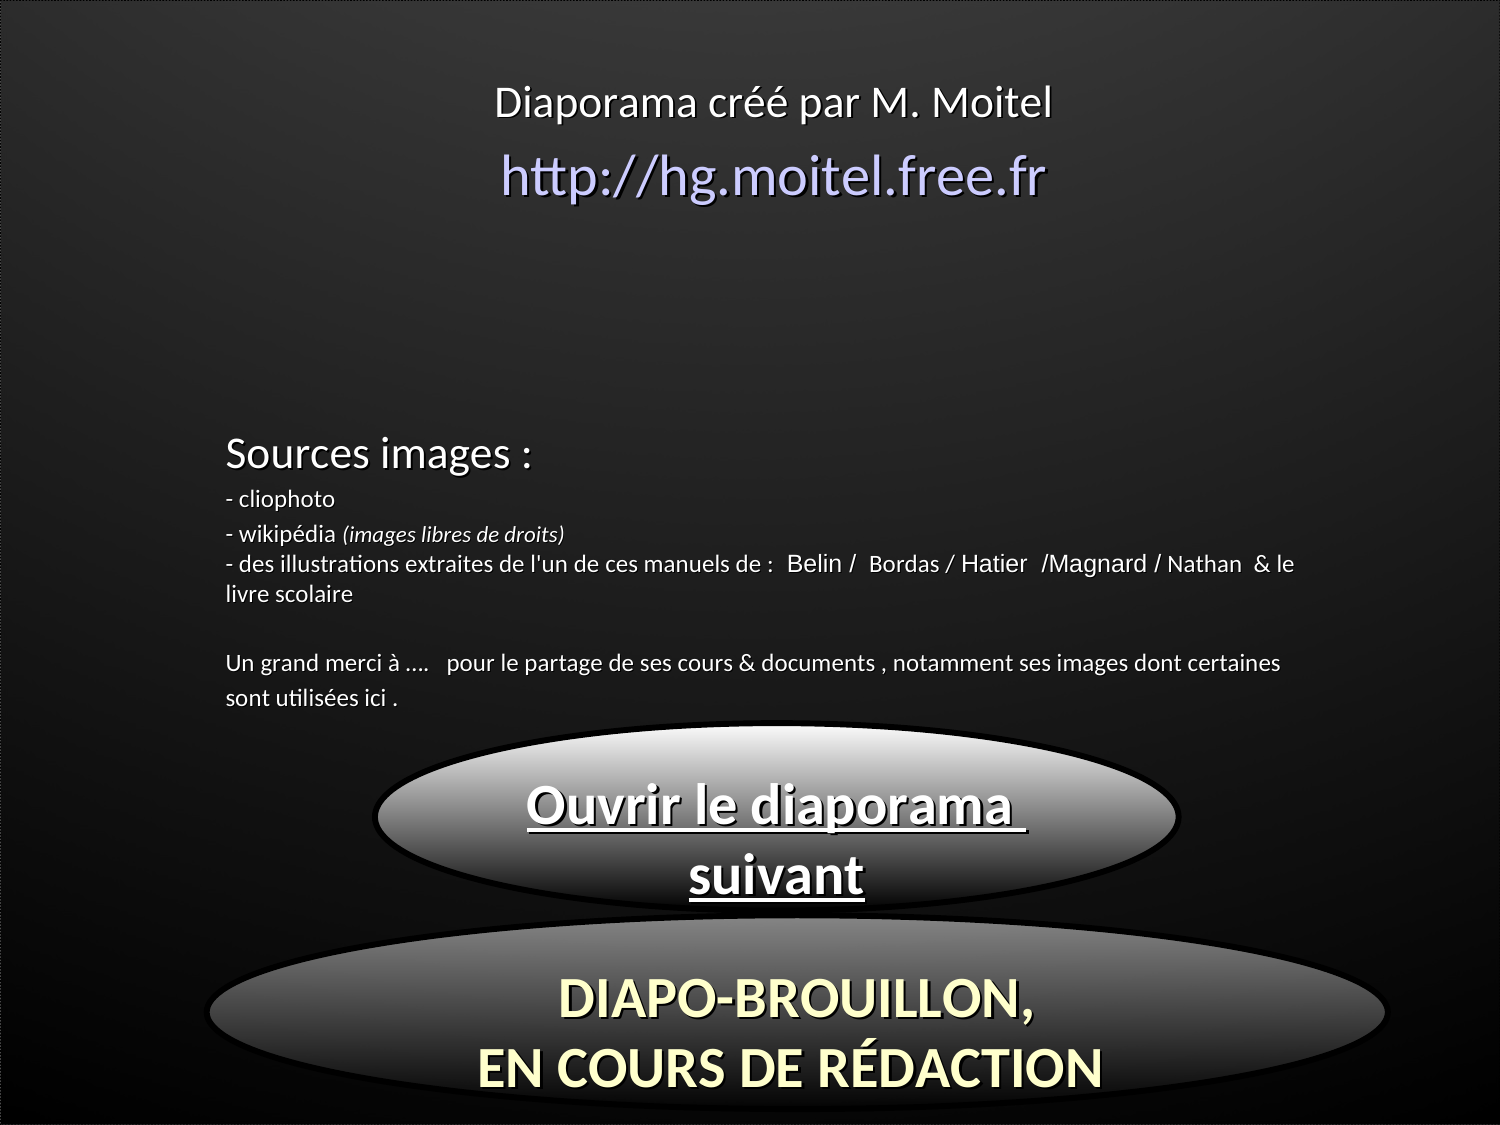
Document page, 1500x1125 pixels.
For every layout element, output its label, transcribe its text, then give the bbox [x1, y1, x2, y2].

text_box DIAPO-BROUILLON, EN COURS DE RÉDACTION [206, 915, 1388, 1110]
text_box [0, 0, 1500, 1125]
text_box Ouvrir le diaporama suivant [374, 723, 1179, 911]
text_box Diaporama créé par M. Moitel http://hg.moitel.free.fr Sources images : - cliophoto - wikipédia (images libres de droits) - des illustrations extraites de l'un de ces manuels de : Belin / Bordas / Hatier /Magnard / Nathan & le livre scolaire Un grand merci à …. pour le partage de ses cours & documents , notamment ses images dont certaines sont utilisées ici . [210, 55, 1338, 972]
